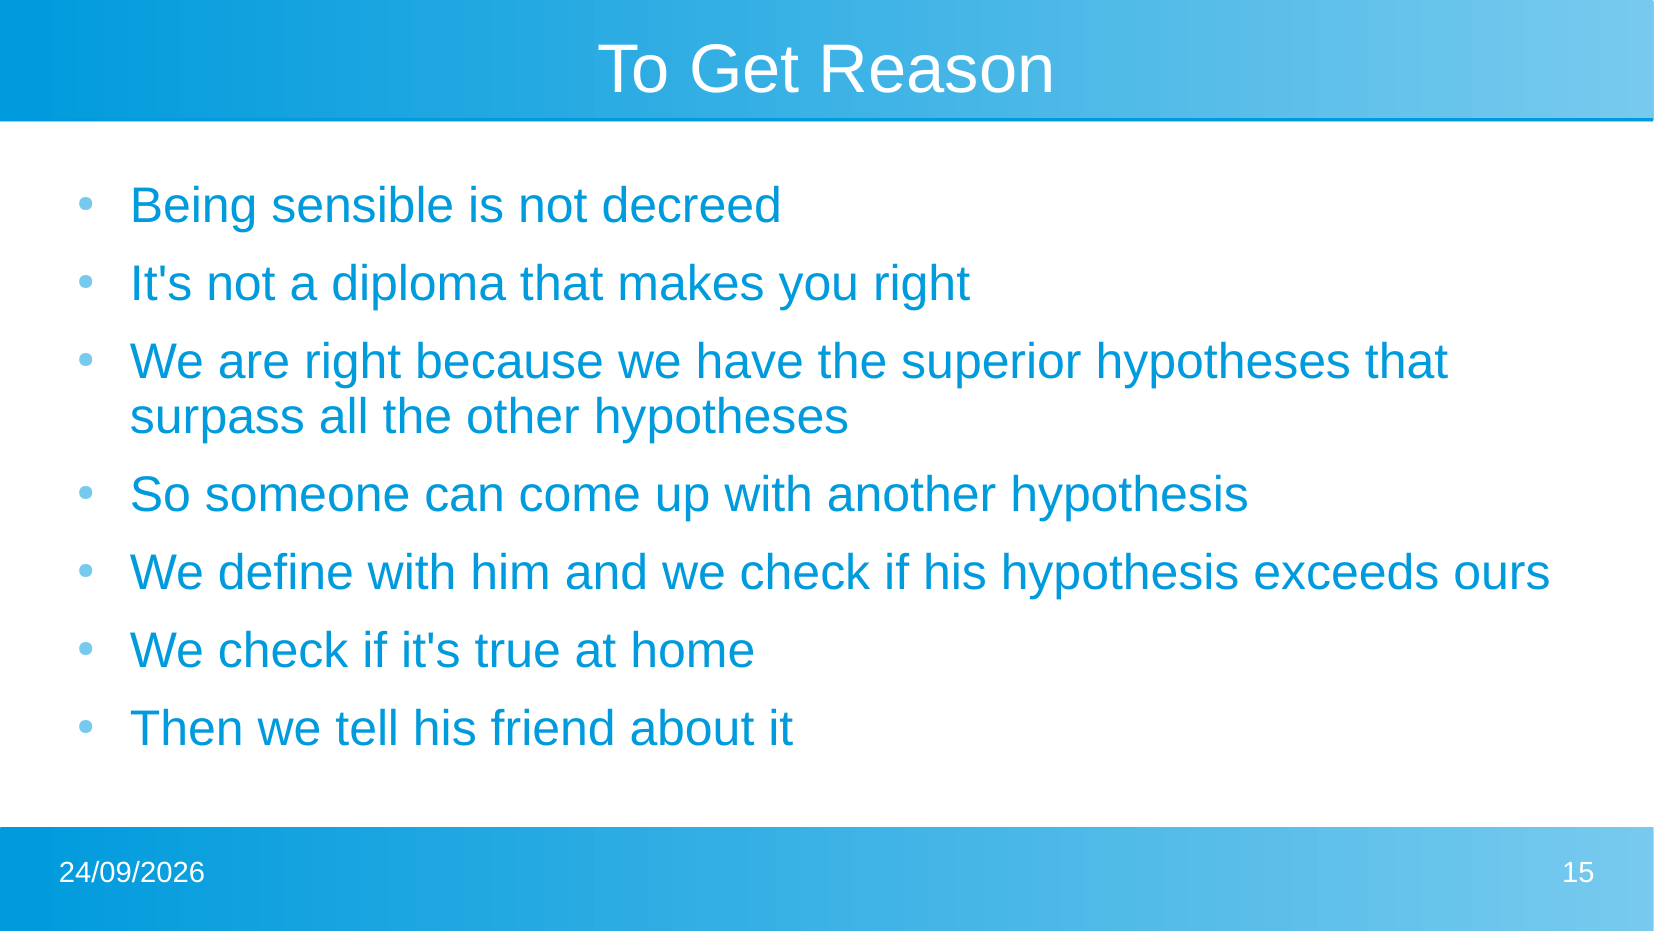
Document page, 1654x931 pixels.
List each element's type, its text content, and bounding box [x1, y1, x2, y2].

list Being sensible is not decreed It's not a diploma that makes you right We are right because we have the superior hypotheses that surpass all the other hypotheses So someone can come up with another hypothesis We define with him and we check if his hypothesis exceeds ours We check if it's true at home Then we tell his friend about it [59, 177, 1595, 768]
title To Get Reason [59, 29, 1595, 108]
